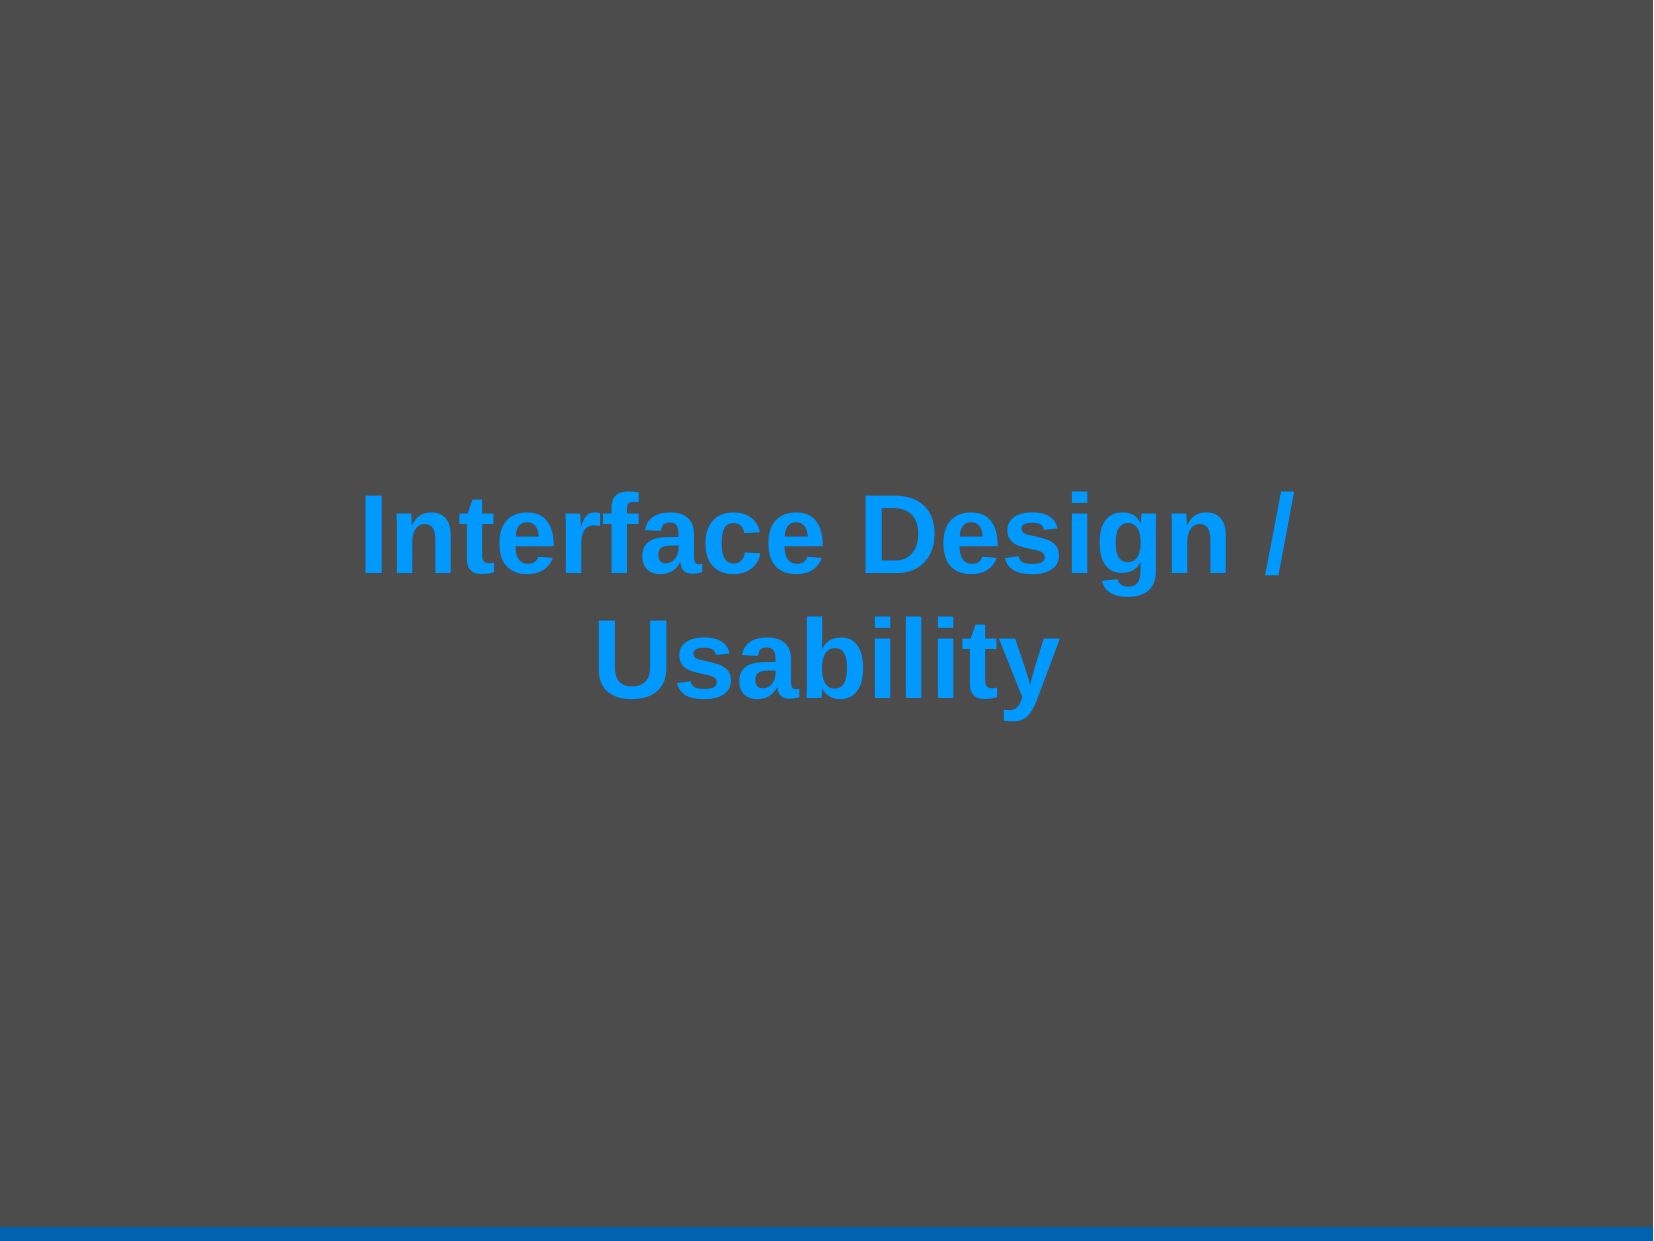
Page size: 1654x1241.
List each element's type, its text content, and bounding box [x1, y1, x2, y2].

title Interface Design / Usability [121, 32, 1533, 1163]
